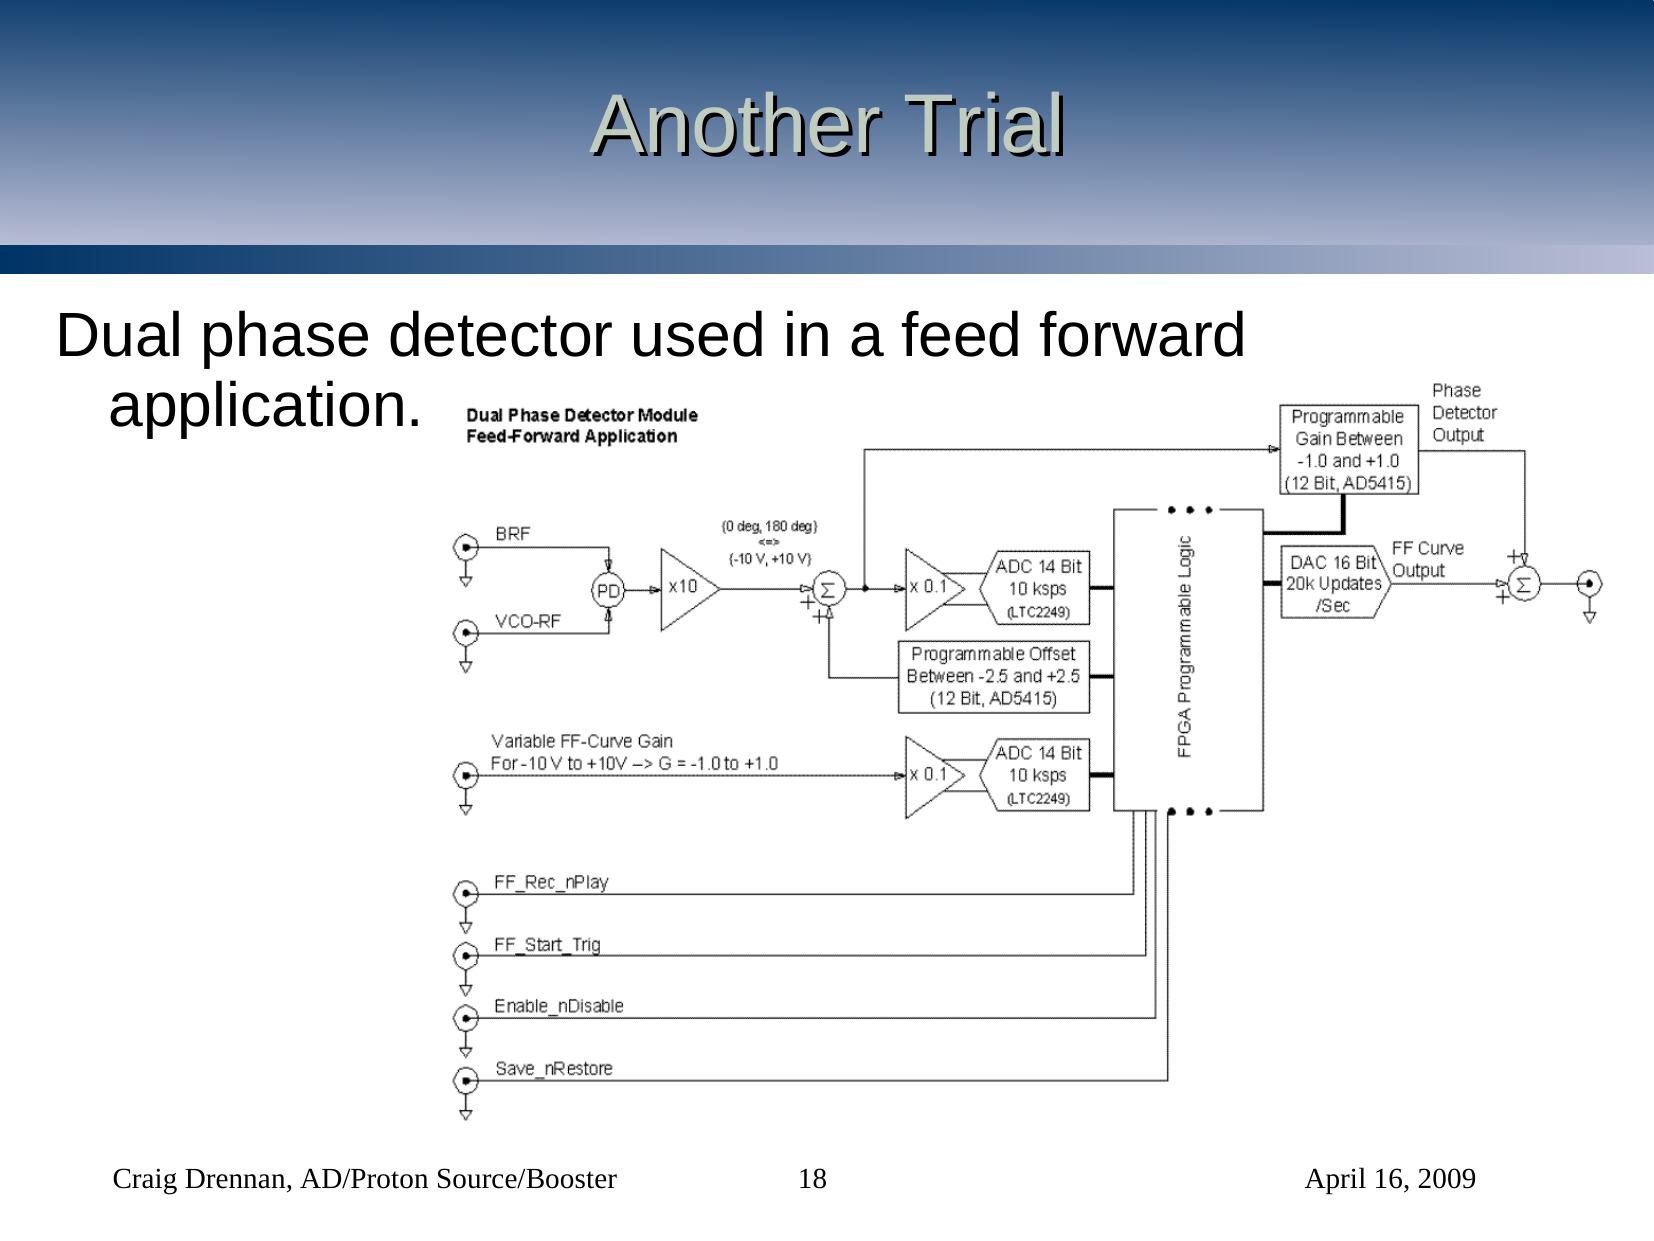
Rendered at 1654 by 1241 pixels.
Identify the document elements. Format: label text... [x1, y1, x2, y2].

picture [442, 374, 1613, 1126]
title Another Trial [121, 20, 1534, 228]
list Dual phase detector used in a feed forward application. [37, 300, 1450, 1121]
